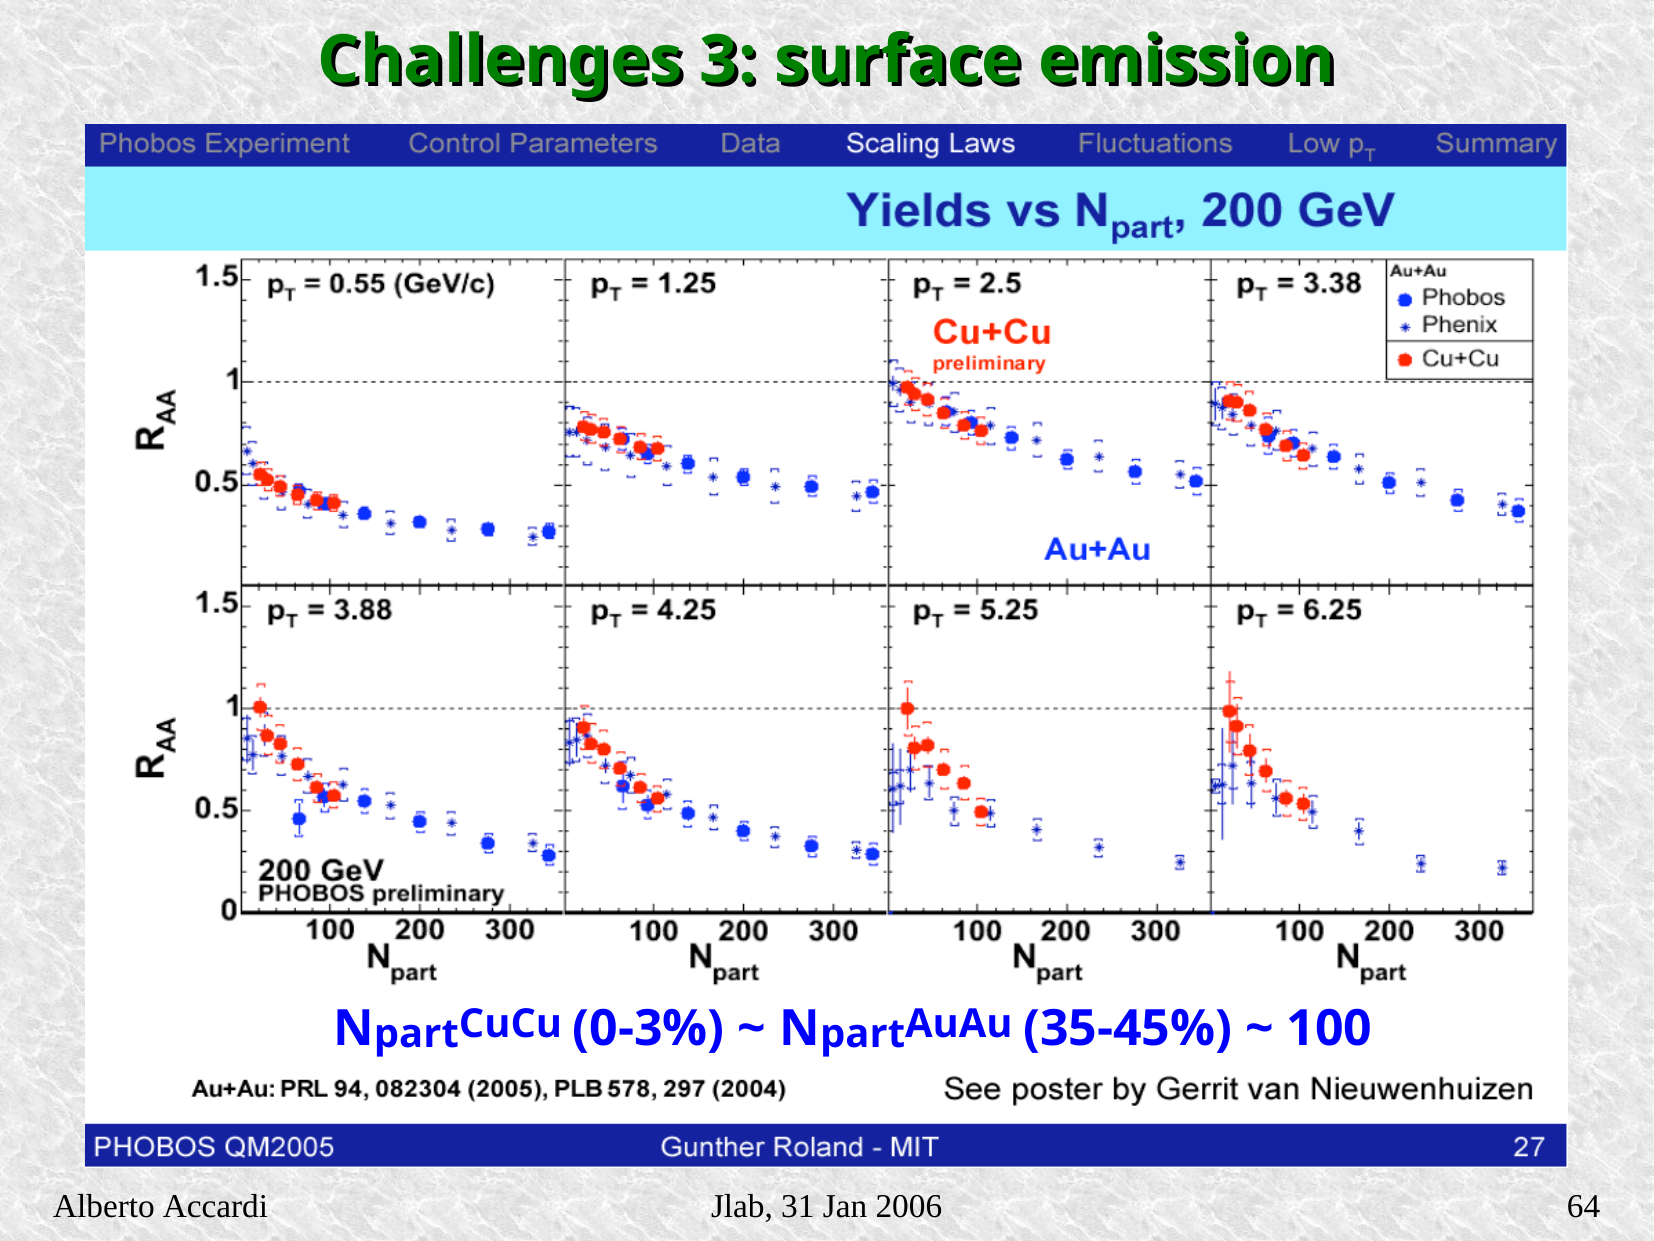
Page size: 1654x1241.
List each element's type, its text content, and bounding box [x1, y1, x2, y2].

picture [0, 0, 1654, 1241]
text_box Challenges 3: surface emission [28, 0, 1625, 127]
text_box NpartCuCu (0-3%) ~ NpartAuAu (35-45%) ~ 100 [318, 984, 1419, 1078]
